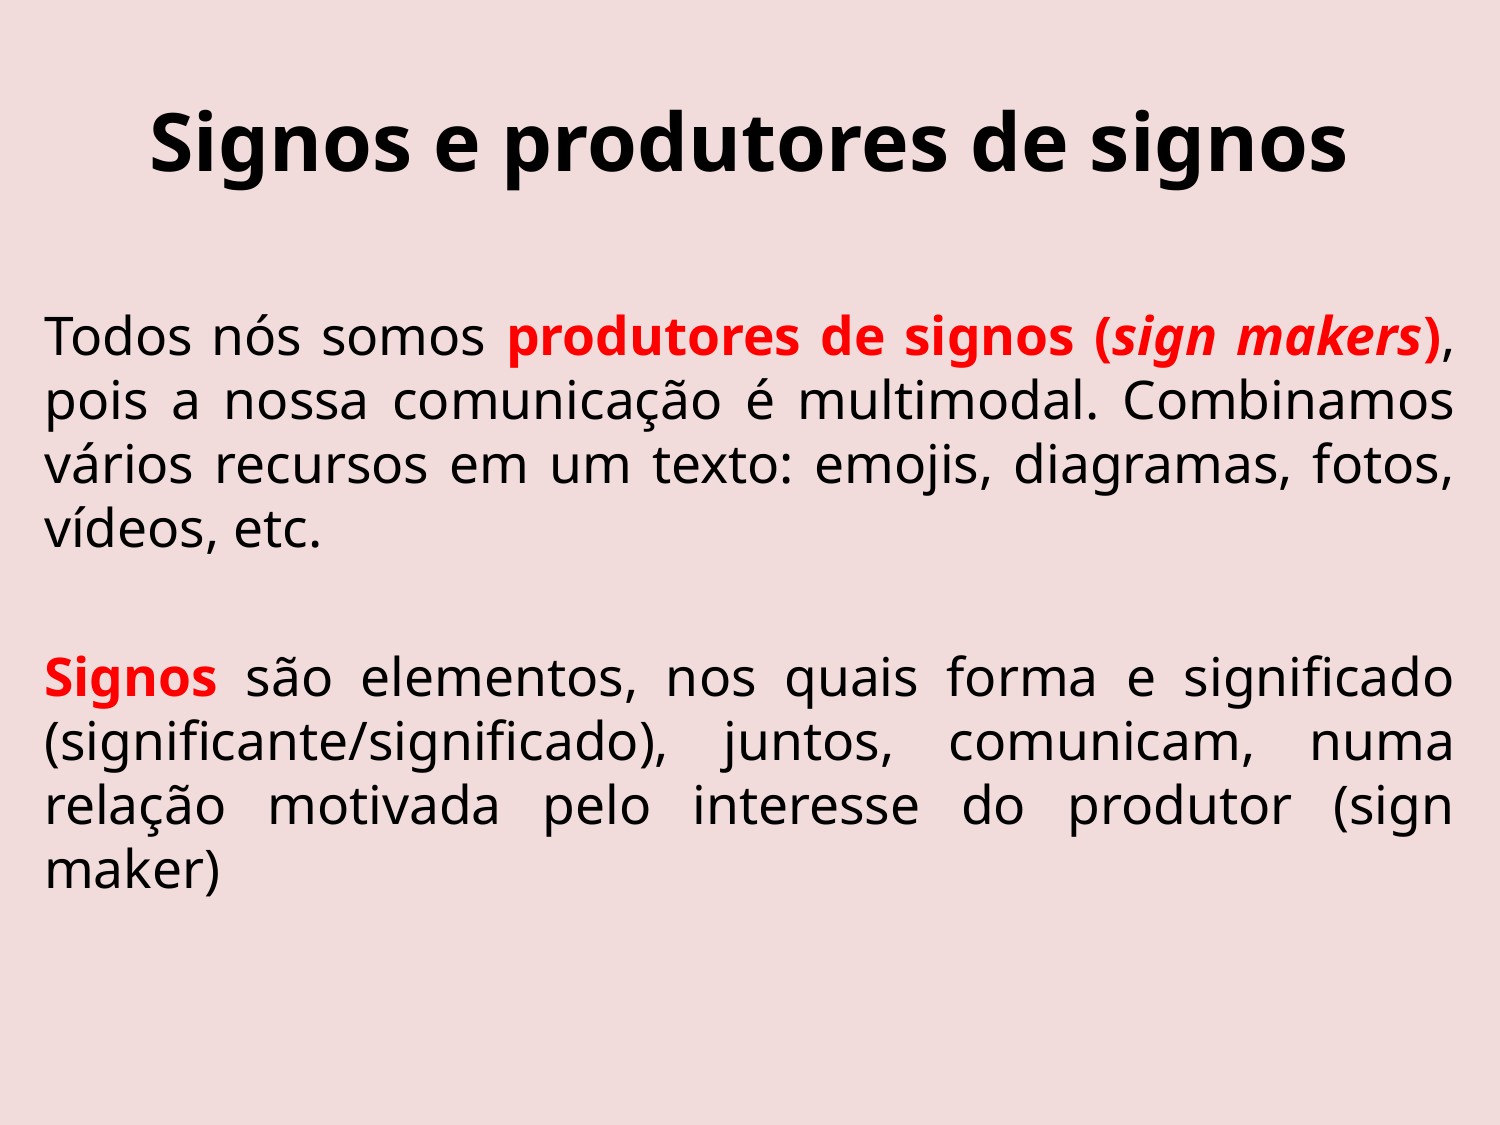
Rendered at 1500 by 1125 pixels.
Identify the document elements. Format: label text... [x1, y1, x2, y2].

list Todos nós somos produtores de signos (sign makers), pois a nossa comunicação é multimodal. Combinamos vários recursos em um texto: emojis, diagramas, fotos, vídeos, etc. Signos são elementos, nos quais forma e significado (significante/significado), juntos, comunicam, numa relação motivada pelo interesse do produtor (sign maker) [29, 219, 1471, 1083]
title Signos e produtores de signos [75, 45, 1425, 219]
